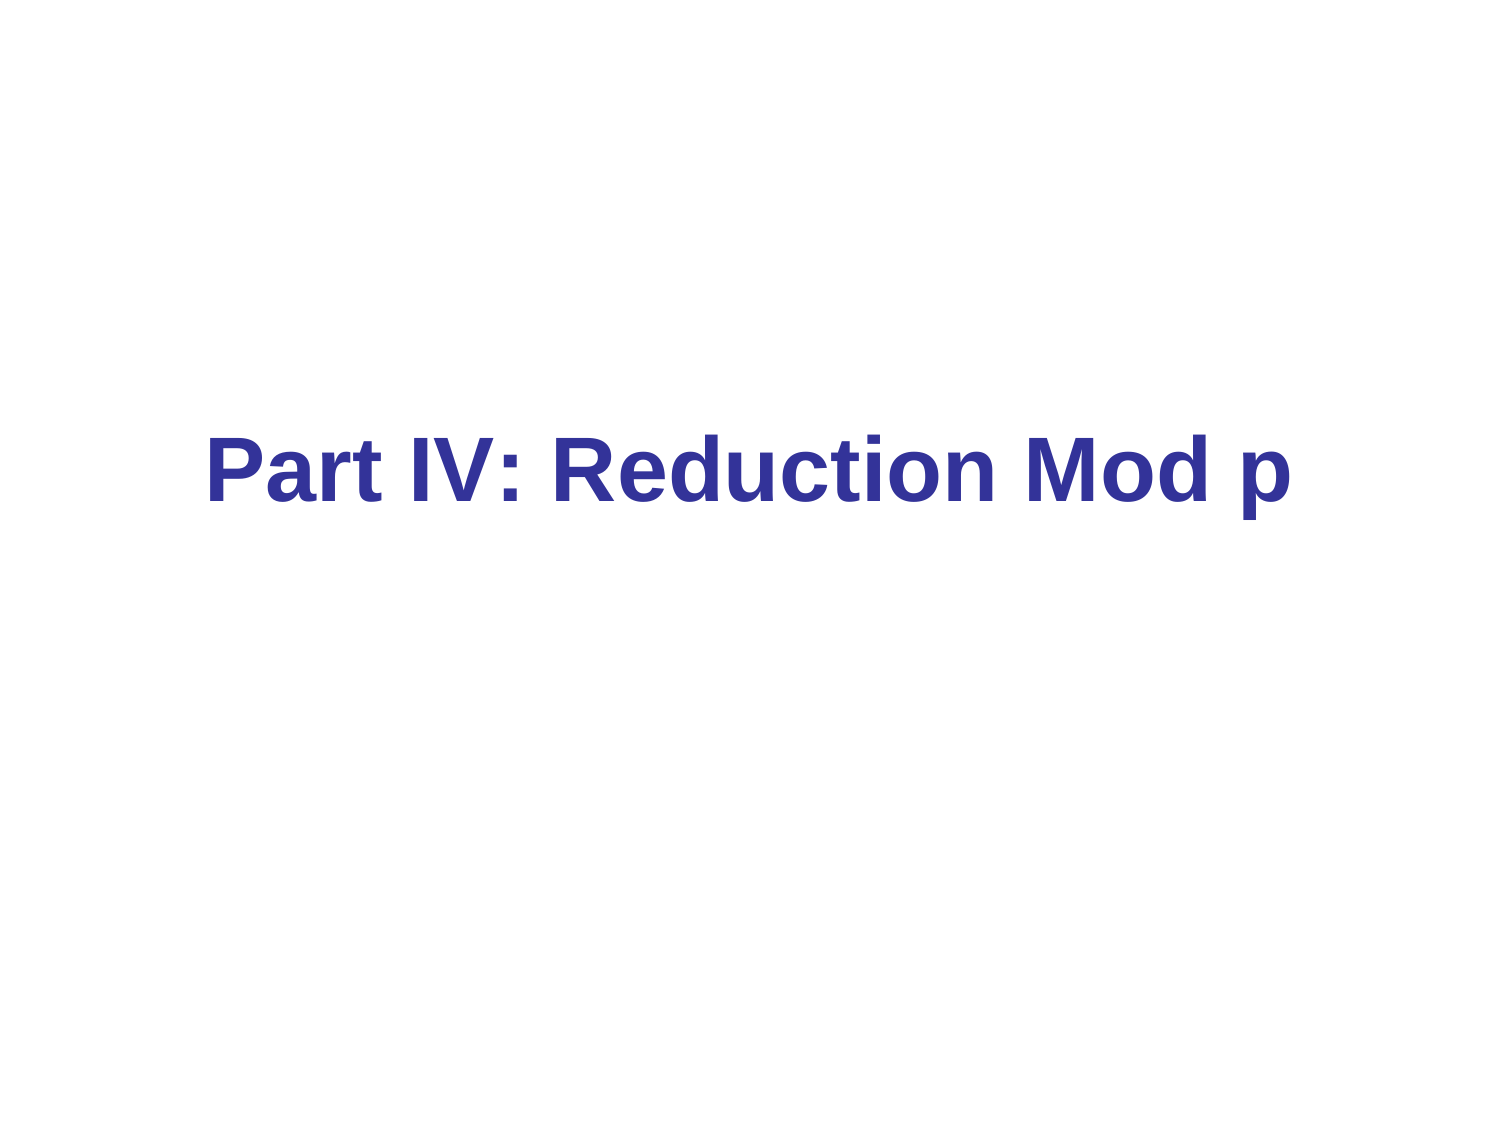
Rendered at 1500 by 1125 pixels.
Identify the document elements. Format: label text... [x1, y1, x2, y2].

title Part IV: Reduction Mod p [112, 349, 1388, 591]
